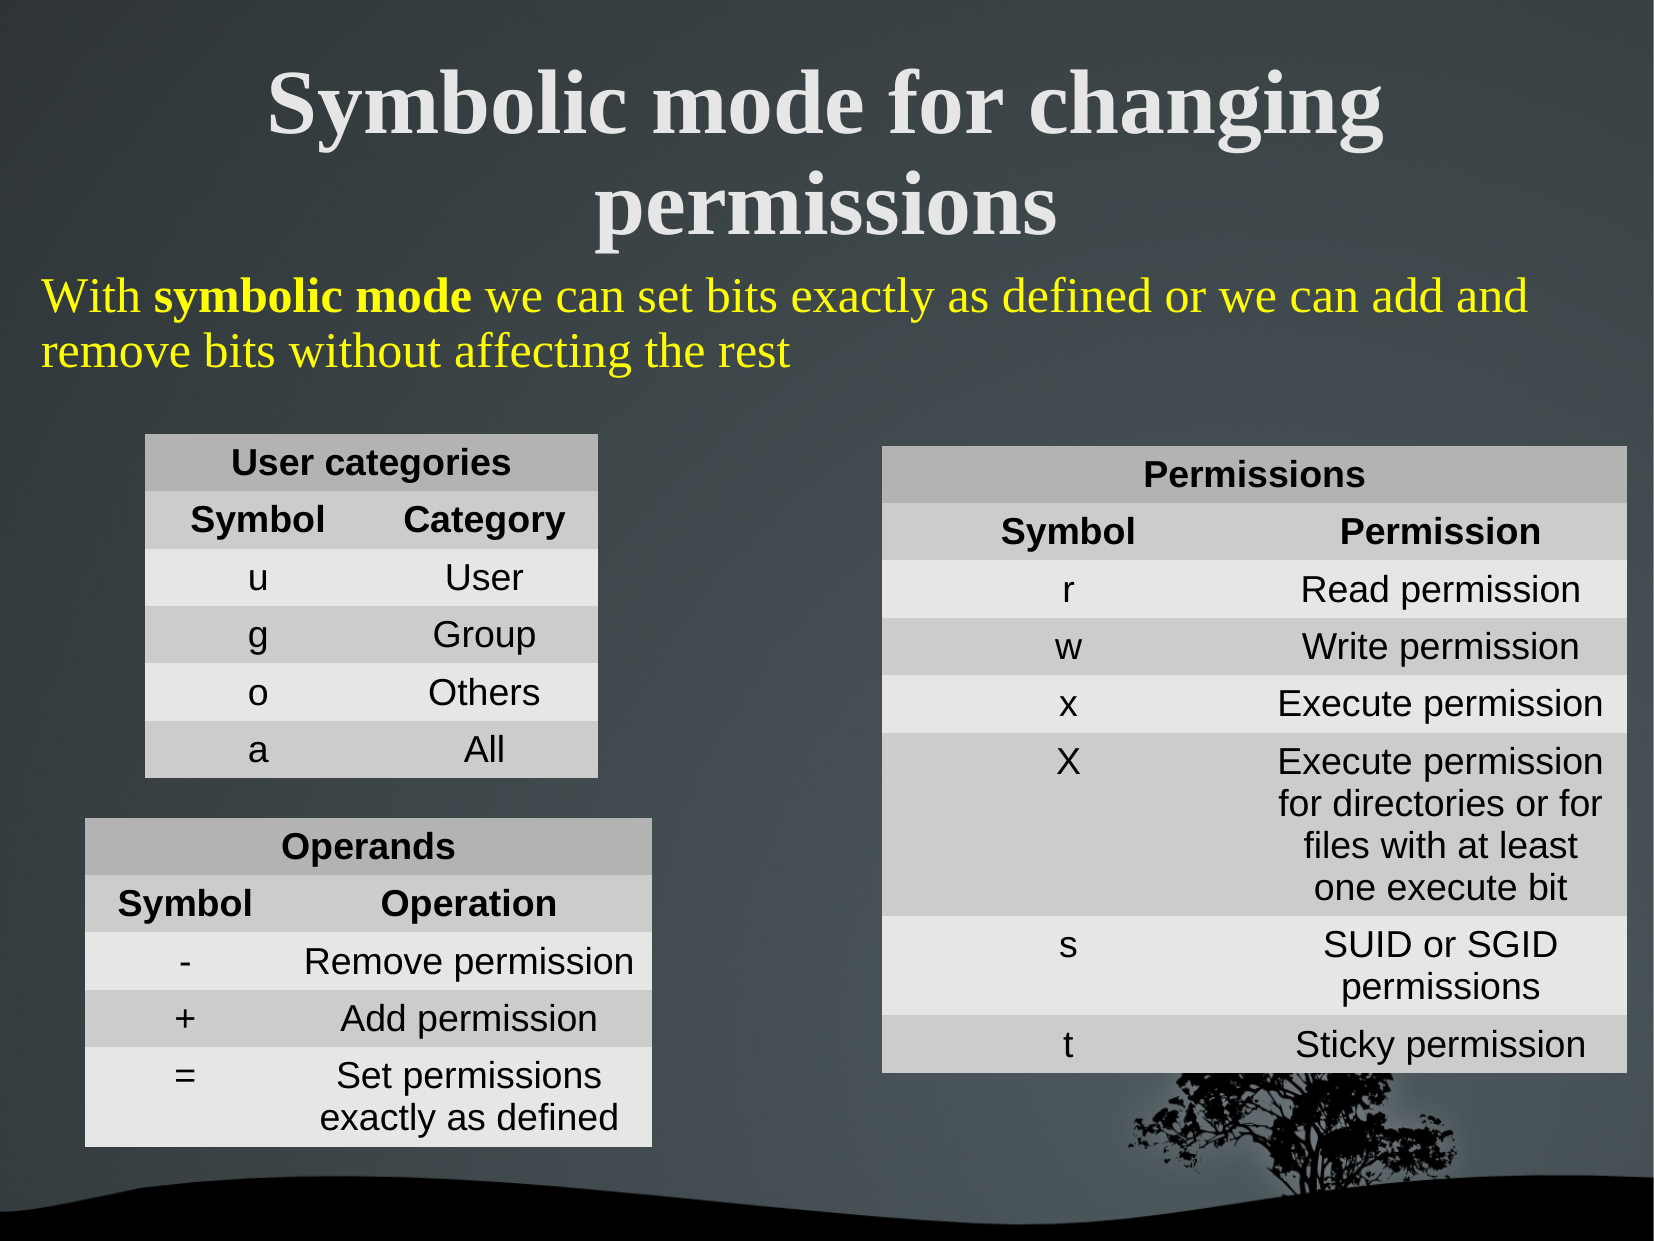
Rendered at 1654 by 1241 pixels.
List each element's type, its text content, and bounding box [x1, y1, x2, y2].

table_cell Add permission [286, 990, 652, 1047]
table_cell Category [371, 491, 598, 549]
table_cell Execute permission [1255, 675, 1627, 733]
table_header Permissions [882, 446, 1627, 503]
text_box With symbolic mode we can set bits exactly as defined or we can add and remove bits without affecting the rest [40, 267, 1616, 394]
table_cell Permission [1255, 503, 1627, 560]
table_cell User [371, 549, 598, 606]
table_cell Sticky permission [1255, 1015, 1627, 1073]
table_cell Group [371, 606, 598, 663]
table_cell g [145, 606, 371, 663]
table_cell SUID or SGID permissions [1255, 916, 1627, 1015]
table_cell Symbol [85, 875, 286, 932]
table_cell X [882, 733, 1255, 916]
table_cell Execute permission for directories or for files with at least one execute bit [1255, 733, 1627, 916]
picture [0, 0, 1654, 1241]
table_cell Set permissions exactly as defined [286, 1047, 652, 1147]
table_cell Write permission [1255, 618, 1627, 675]
table_cell + [85, 990, 286, 1047]
table_cell Remove permission [286, 932, 652, 990]
table_cell t [882, 1015, 1255, 1073]
table_header User categories [145, 434, 598, 491]
table_cell = [85, 1047, 286, 1147]
table_cell Symbol [882, 503, 1255, 560]
table_header Operands [85, 818, 652, 875]
table_cell Others [371, 663, 598, 721]
table_cell x [882, 675, 1255, 733]
table_cell Operation [286, 875, 652, 932]
table_cell w [882, 618, 1255, 675]
table_cell r [882, 560, 1255, 618]
table_cell All [371, 721, 598, 778]
table_cell - [85, 932, 286, 990]
title Symbolic mode for changing permissions [82, 49, 1571, 257]
table_cell u [145, 549, 371, 606]
table_cell o [145, 663, 371, 721]
table_cell a [145, 721, 371, 778]
table_cell Symbol [145, 491, 371, 549]
table_cell Read permission [1255, 560, 1627, 618]
table_cell s [882, 916, 1255, 1015]
